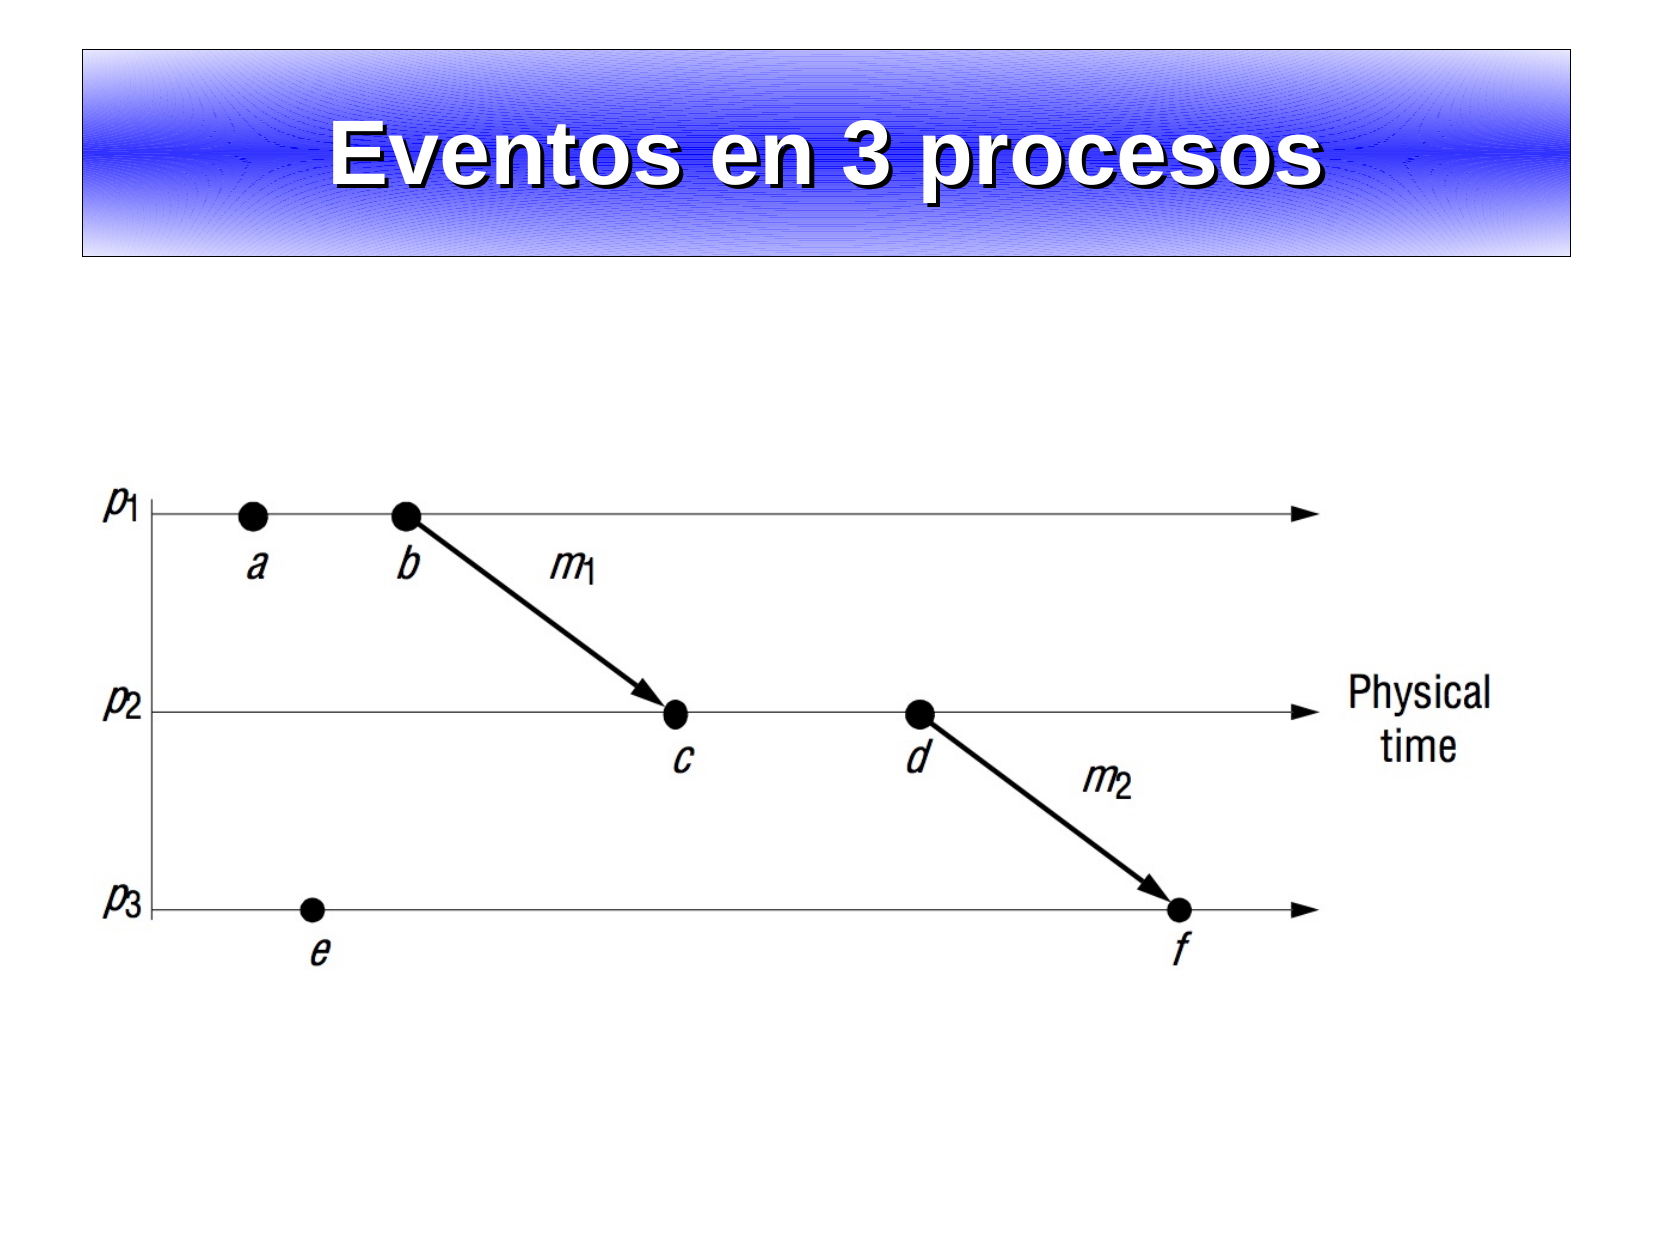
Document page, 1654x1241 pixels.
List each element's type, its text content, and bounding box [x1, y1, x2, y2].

title Eventos en 3 procesos [82, 49, 1571, 257]
picture [75, 434, 1549, 981]
